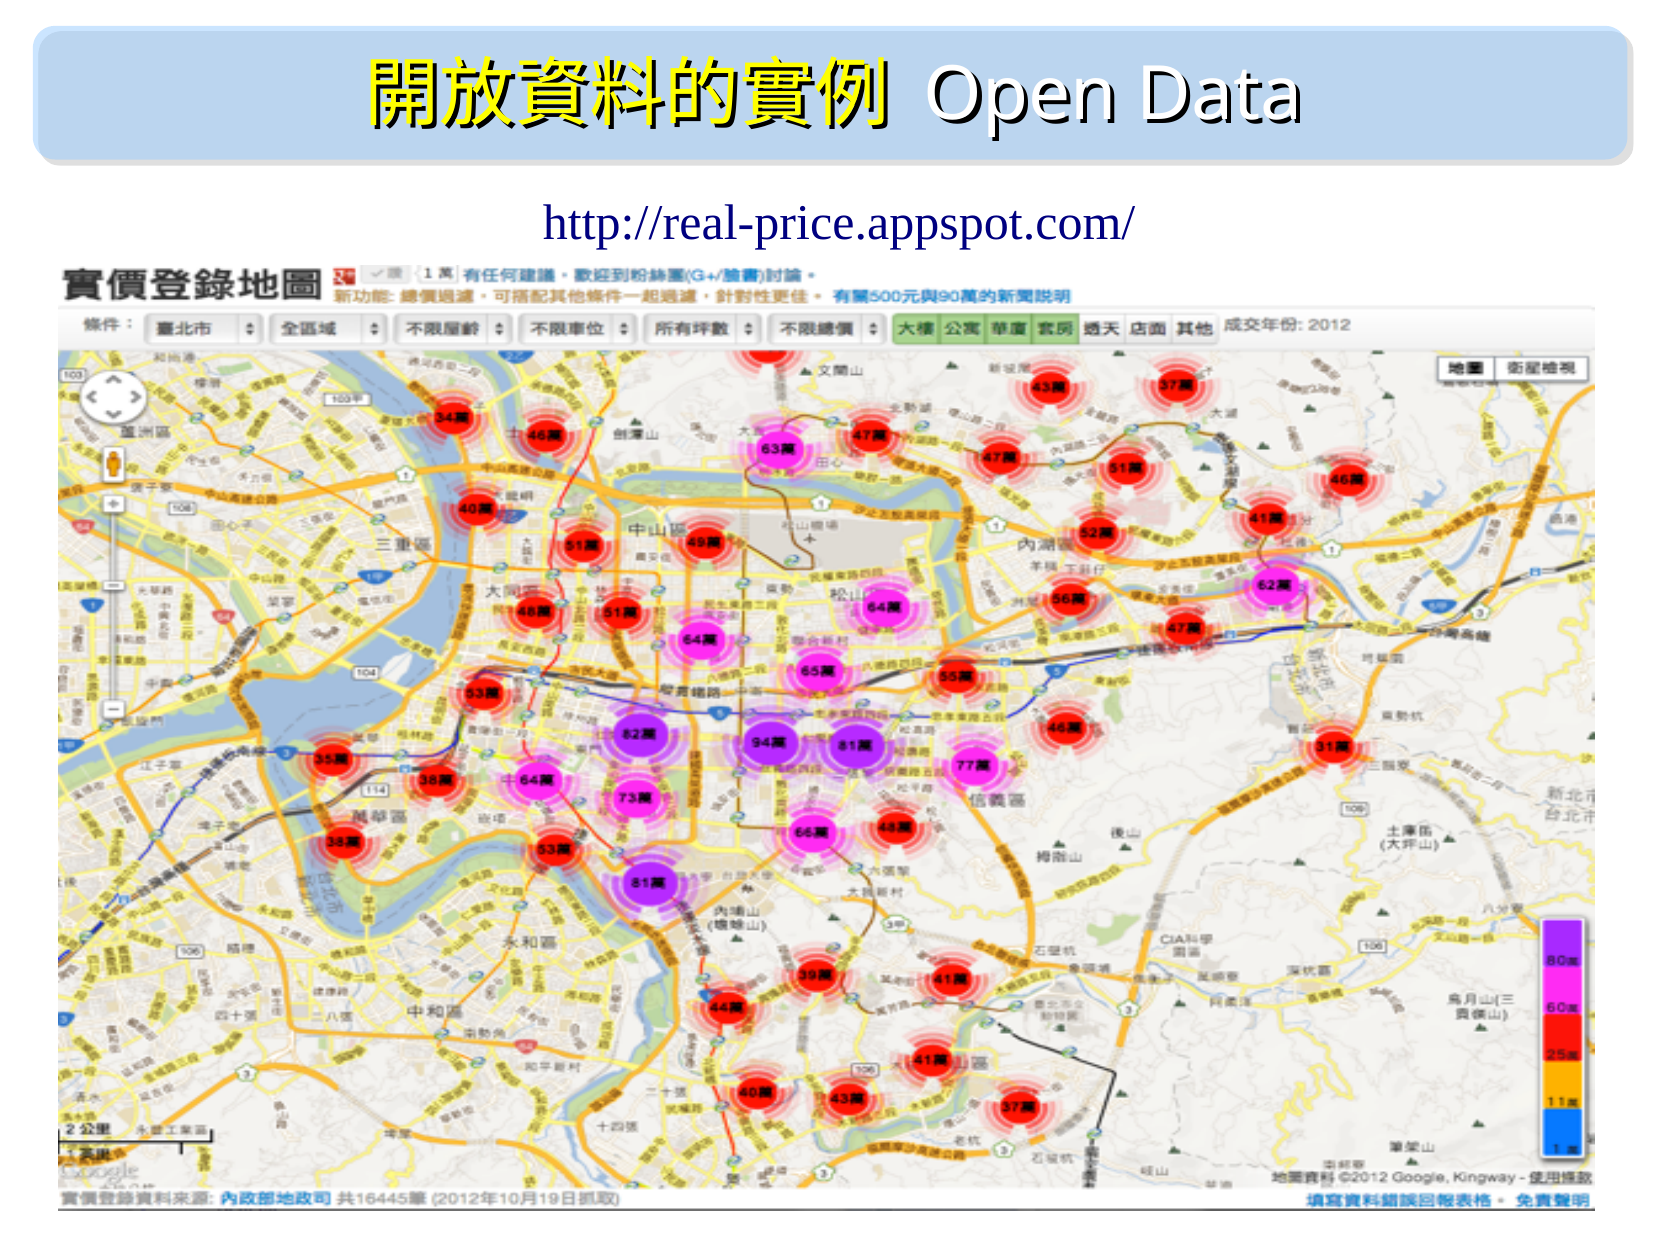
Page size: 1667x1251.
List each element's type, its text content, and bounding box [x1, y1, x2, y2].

text_box http://real-price.appspot.com/ [528, 182, 1152, 258]
title 開放資料的實例 Open Data [0, 0, 1667, 184]
picture [58, 265, 1595, 1211]
